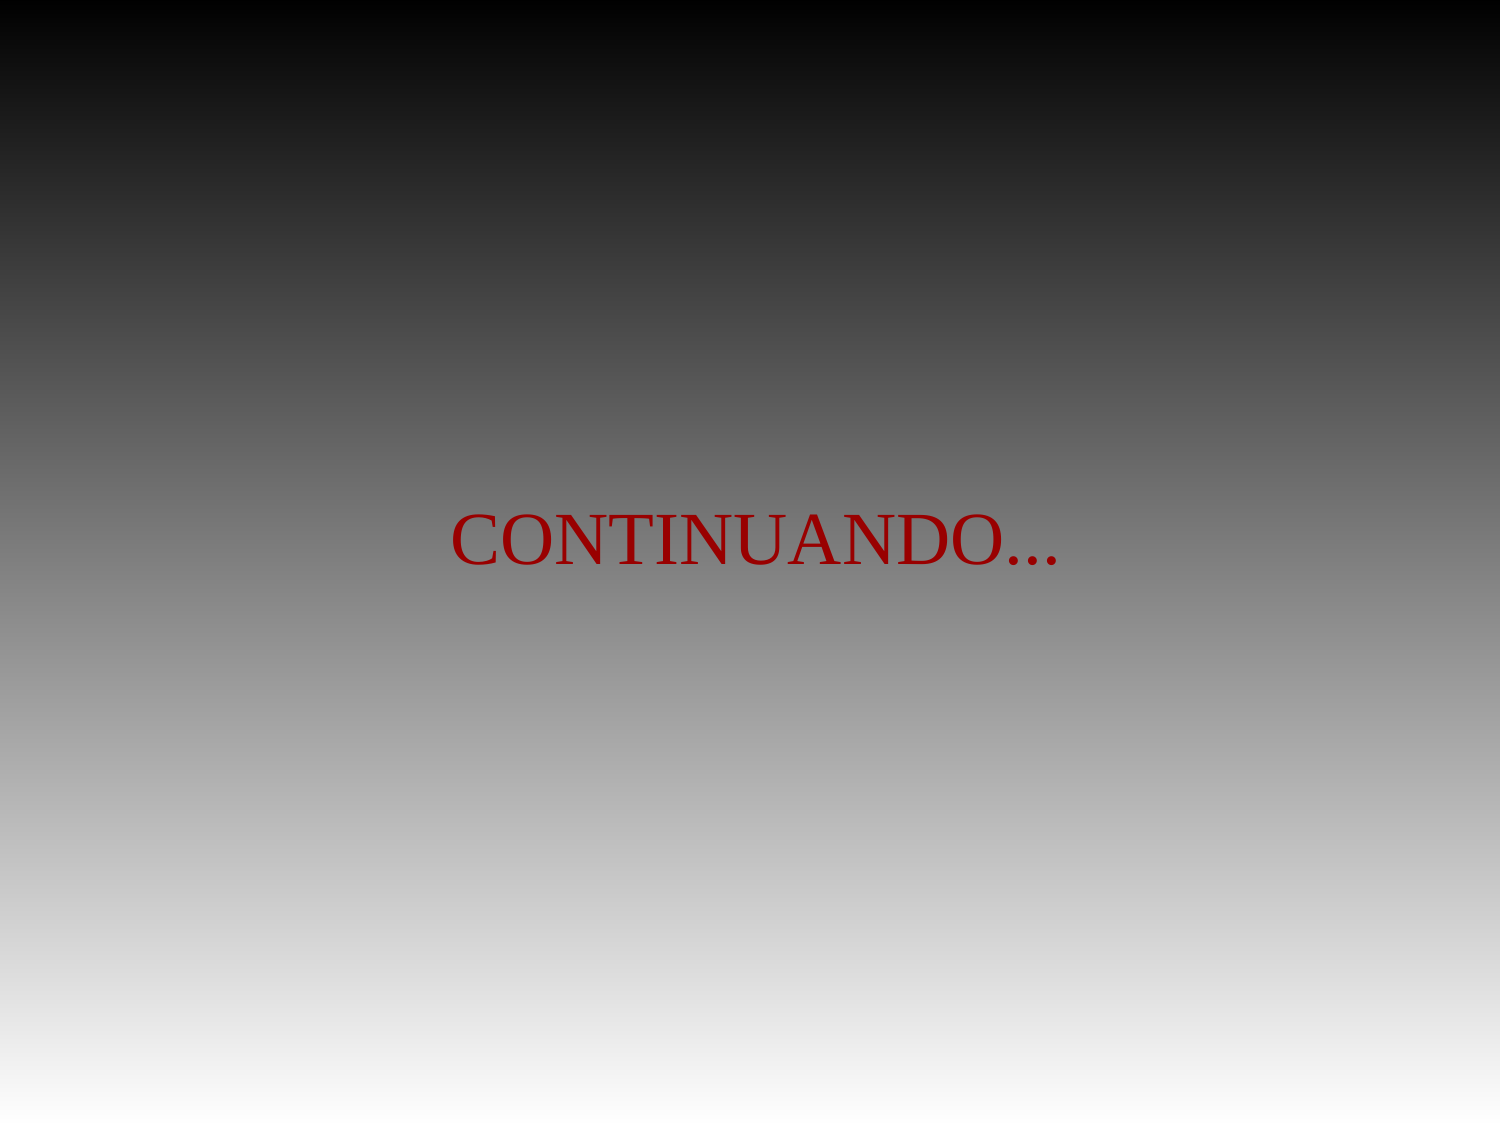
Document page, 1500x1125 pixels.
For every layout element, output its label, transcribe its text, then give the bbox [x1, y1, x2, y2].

text_box CONTINUANDO... [135, 481, 1376, 588]
